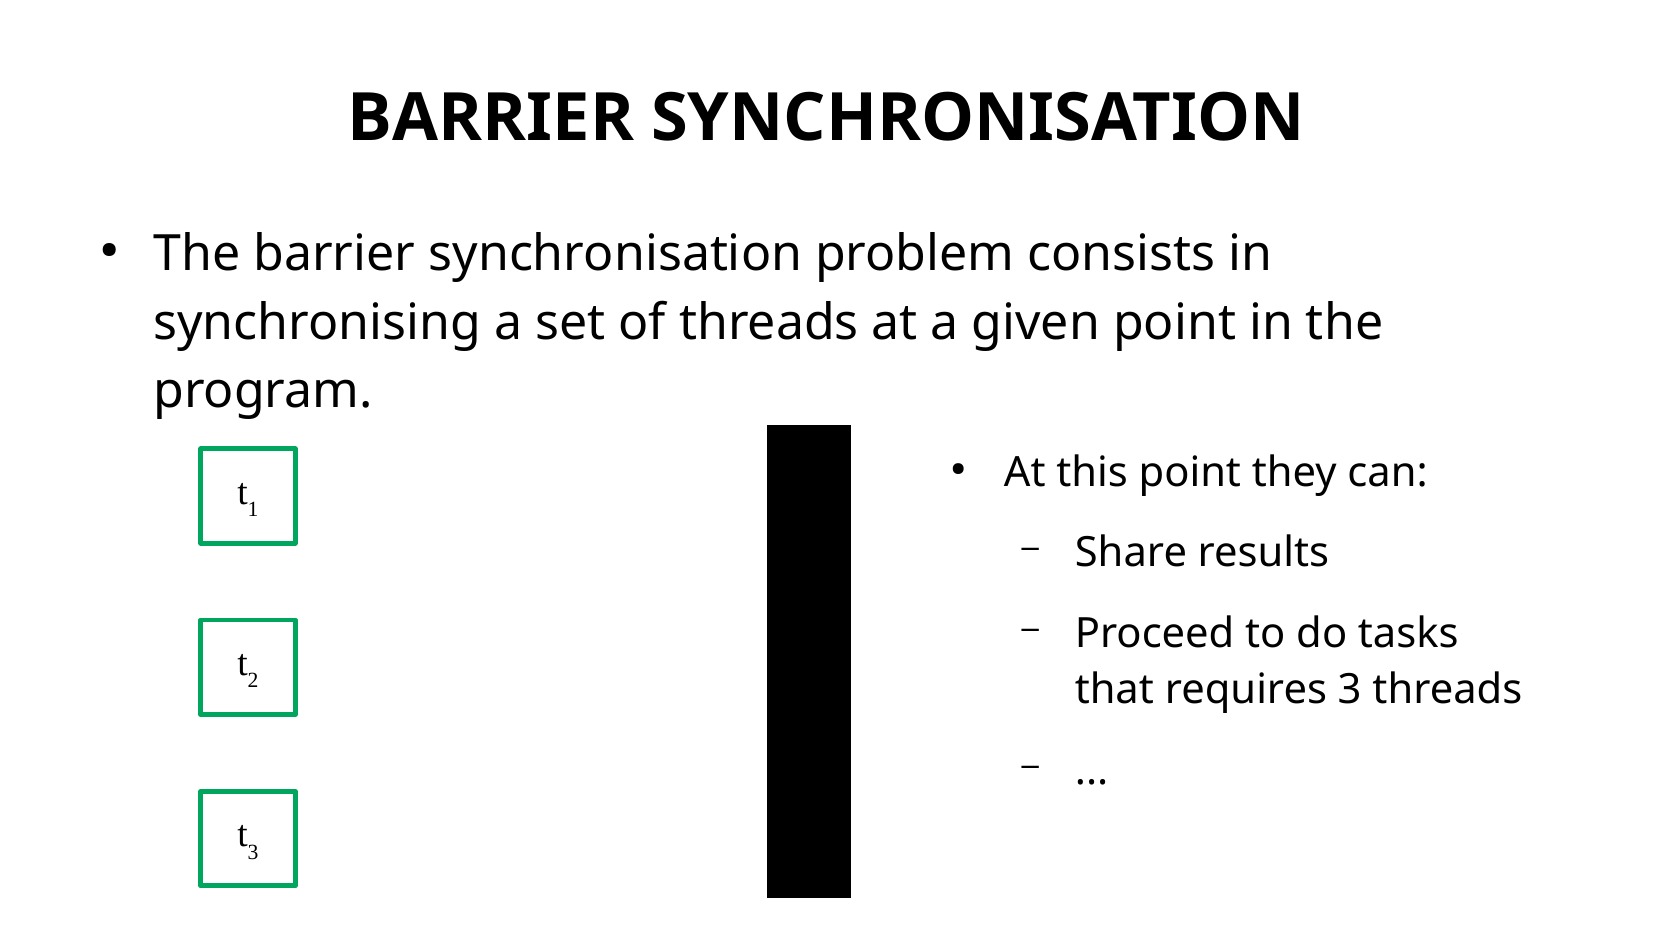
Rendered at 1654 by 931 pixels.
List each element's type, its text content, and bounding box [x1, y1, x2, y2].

text_box t3 [200, 791, 296, 886]
title BARRIER SYNCHRONISATION [82, 36, 1571, 193]
text_box [767, 425, 851, 898]
text_box t1 [200, 448, 296, 544]
list The barrier synchronisation problem consists in synchronising a set of threads at a given point in the program. [82, 217, 1571, 757]
text_box t2 [200, 620, 296, 715]
list At this point they can: Share results Proceed to do tasks that requires 3 threads ... [933, 441, 1524, 931]
